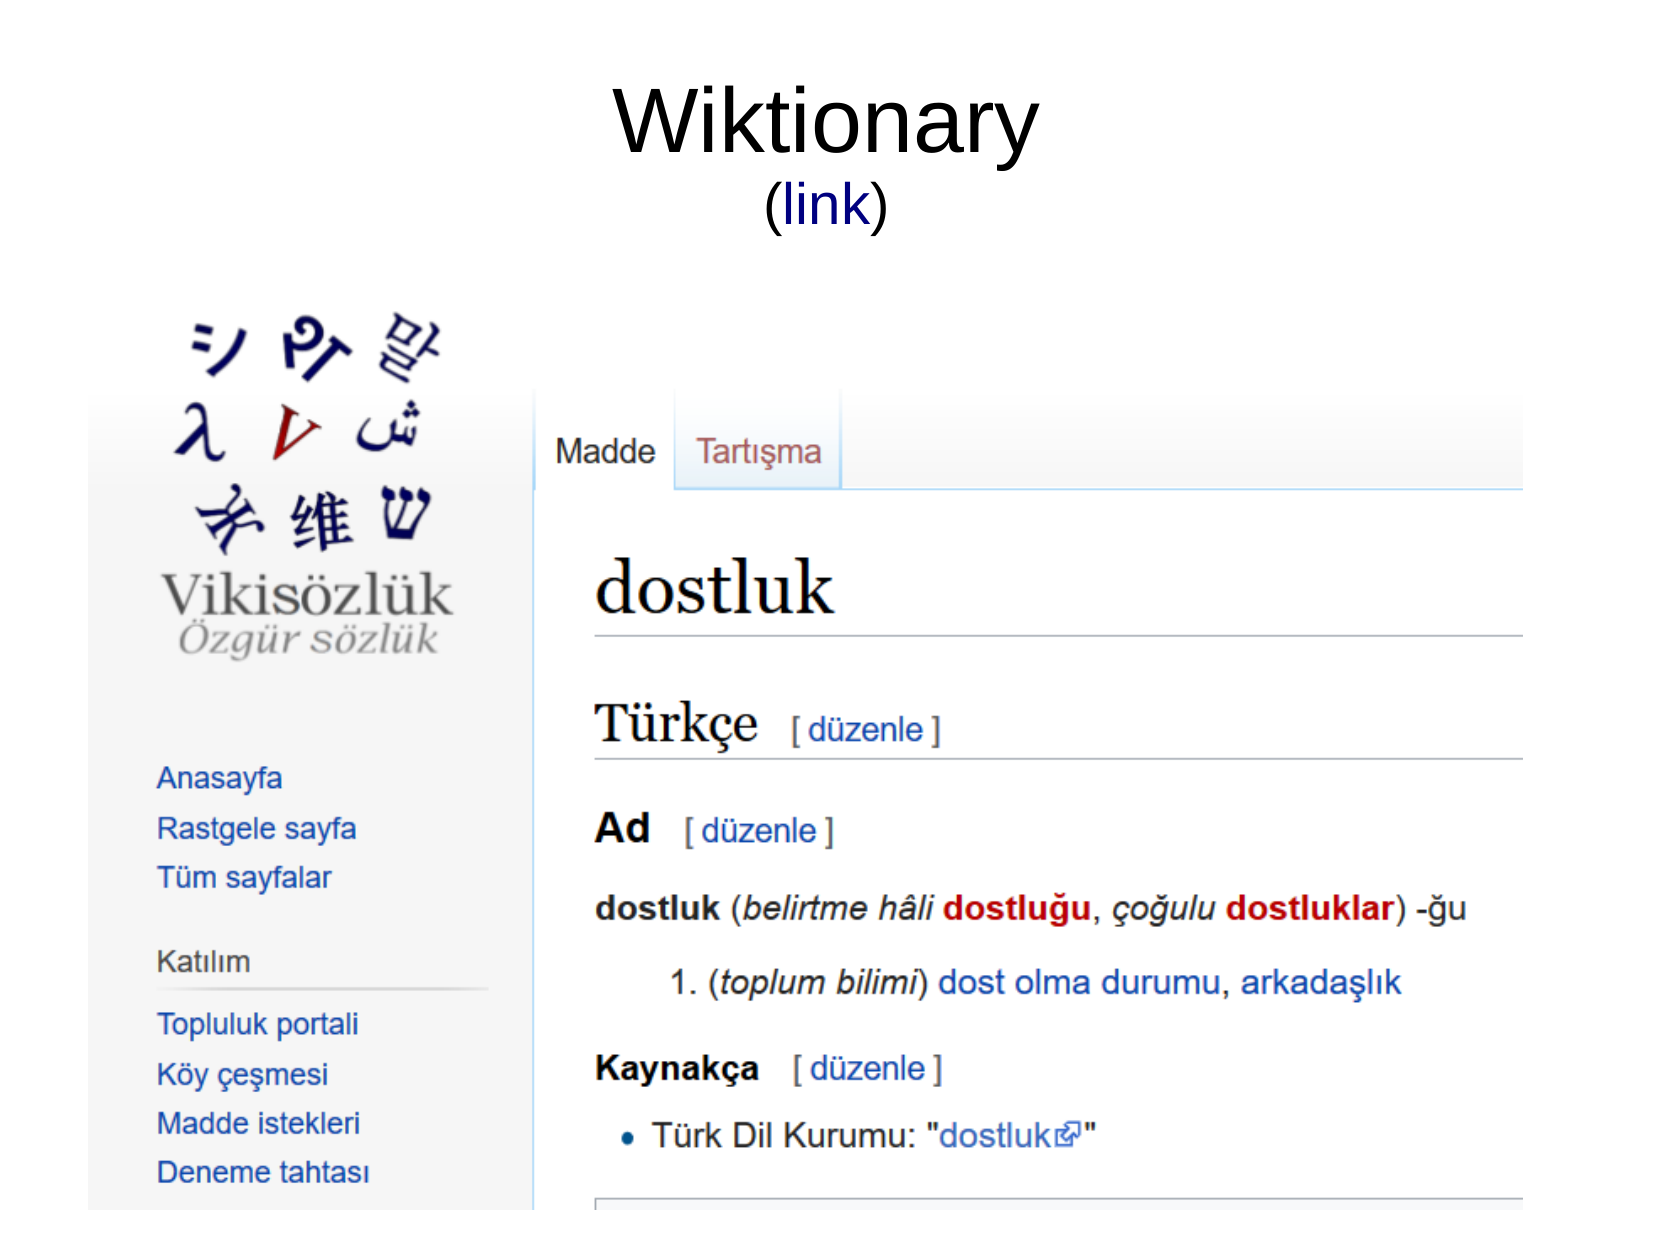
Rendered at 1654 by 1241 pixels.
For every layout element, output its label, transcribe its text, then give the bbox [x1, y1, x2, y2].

title Wiktionary (link) [82, 49, 1571, 257]
picture [88, 300, 1523, 1210]
